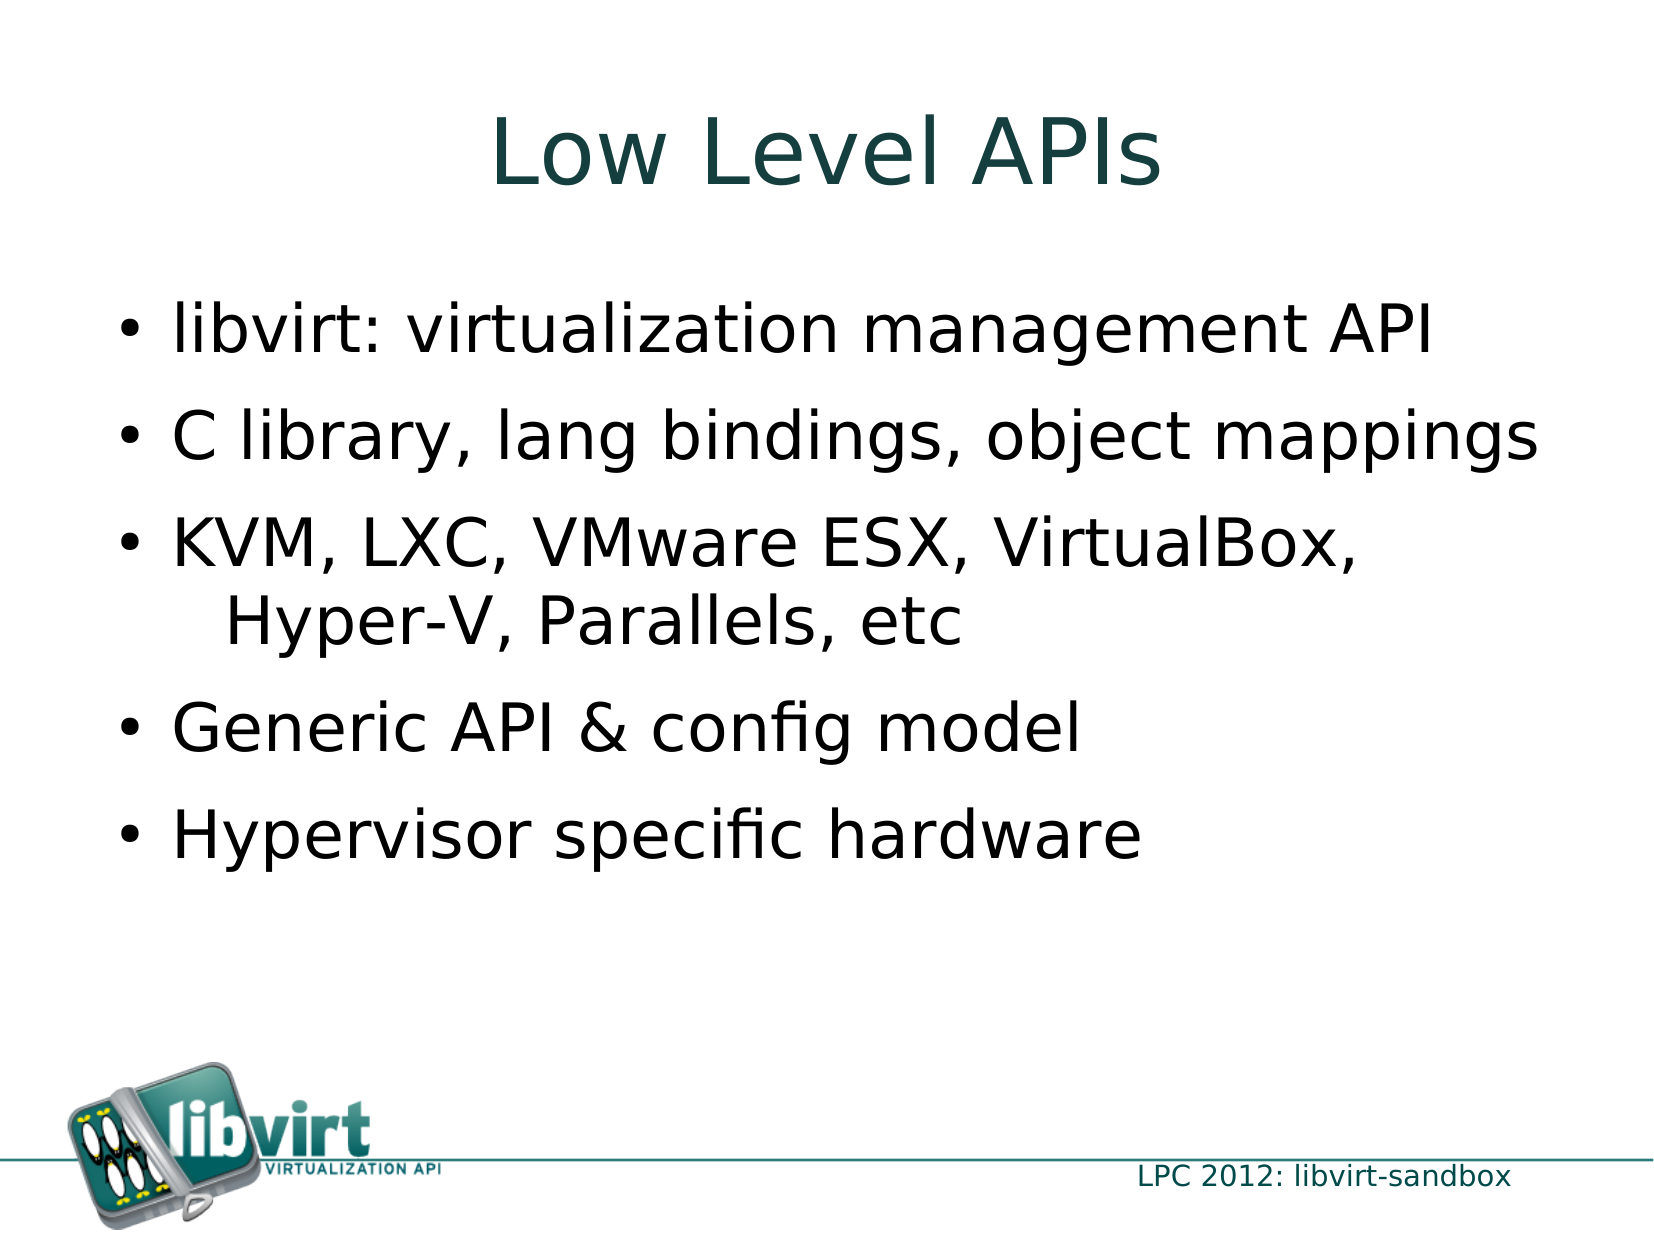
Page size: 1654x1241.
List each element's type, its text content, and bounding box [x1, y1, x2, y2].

title Low Level APIs [82, 49, 1571, 257]
list libvirt: virtualization management API C library, lang bindings, object mappings KVM, LXC, VMware ESX, VirtualBox, Hyper-V, Parallels, etc Generic API & config model Hypervisor specific hardware [82, 290, 1571, 1062]
picture [0, 1062, 1654, 1230]
text_box LPC 2012: libvirt-sandbox [1122, 1151, 1654, 1211]
